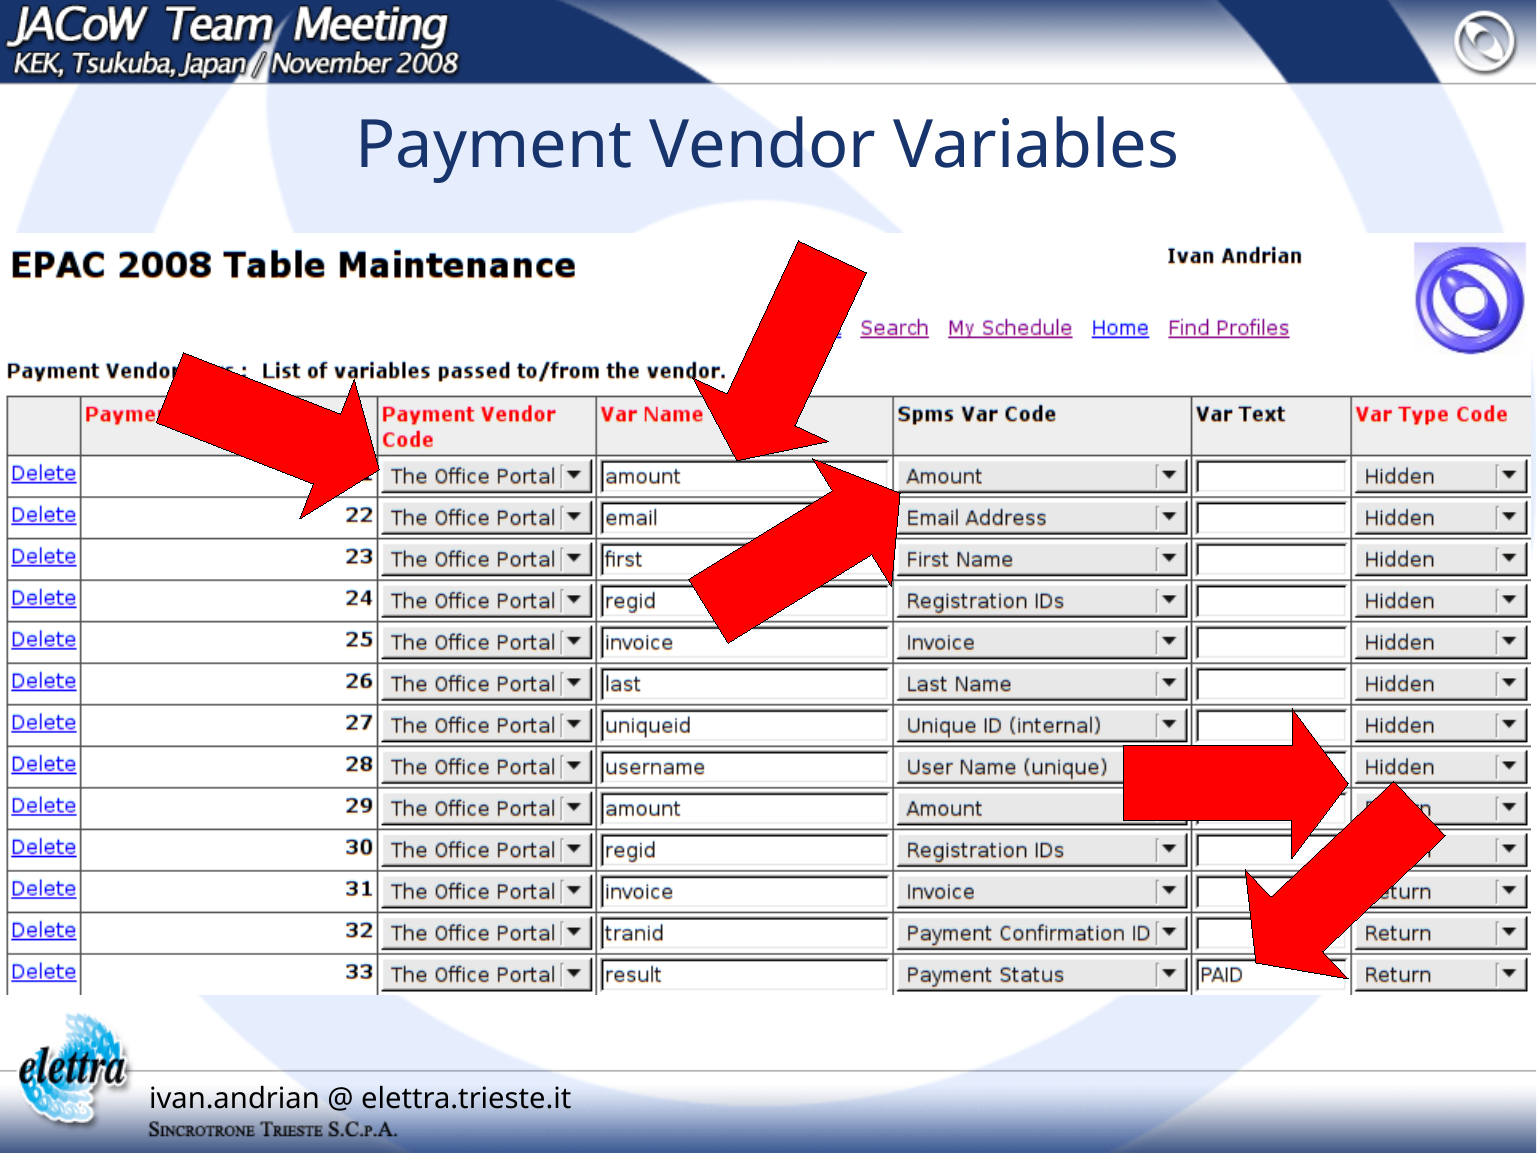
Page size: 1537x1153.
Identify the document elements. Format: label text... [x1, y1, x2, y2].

text_box [156, 352, 380, 519]
text_box [692, 240, 867, 461]
text_box [1123, 708, 1349, 859]
picture [0, 0, 1537, 1153]
text_box [688, 458, 901, 644]
text_box [1245, 781, 1446, 979]
title Payment Vendor Variables [76, 53, 1460, 231]
